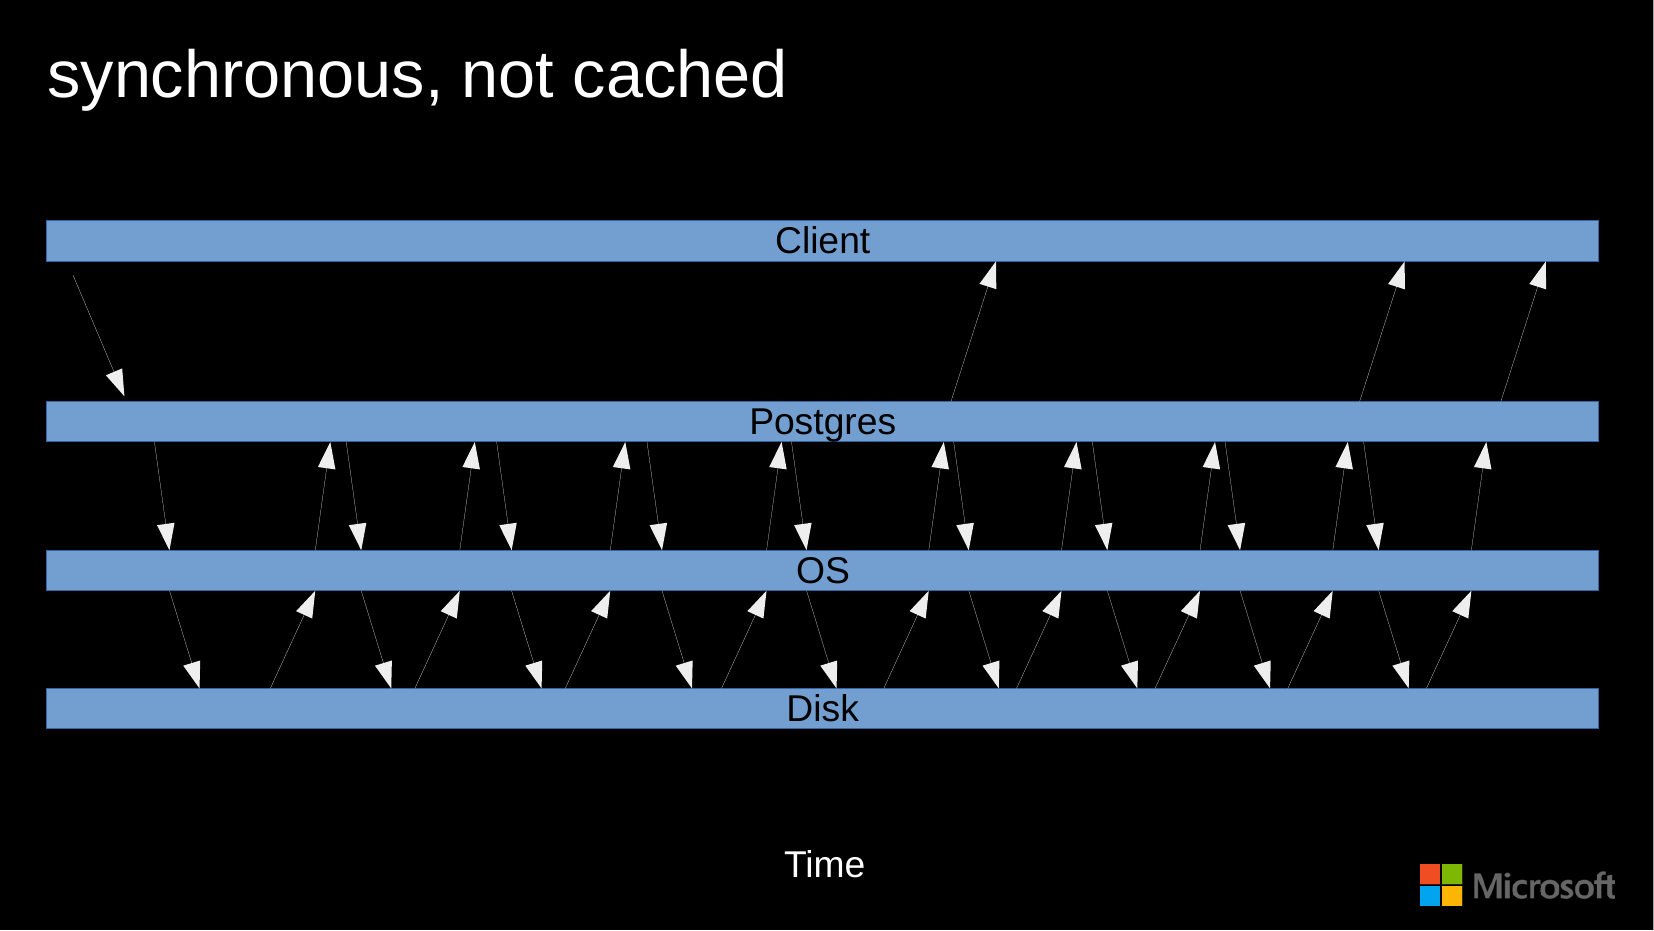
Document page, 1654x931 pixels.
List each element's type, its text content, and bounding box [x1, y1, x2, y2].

picture [1420, 864, 1615, 906]
text_box OS [46, 550, 1599, 591]
title synchronous, not cached [47, 36, 1536, 273]
text_box Postgres [828, 416, 838, 432]
text_box Client [1536, 220, 1599, 262]
text_box Postgres [46, 401, 1599, 442]
text_box Disk [46, 688, 1599, 729]
